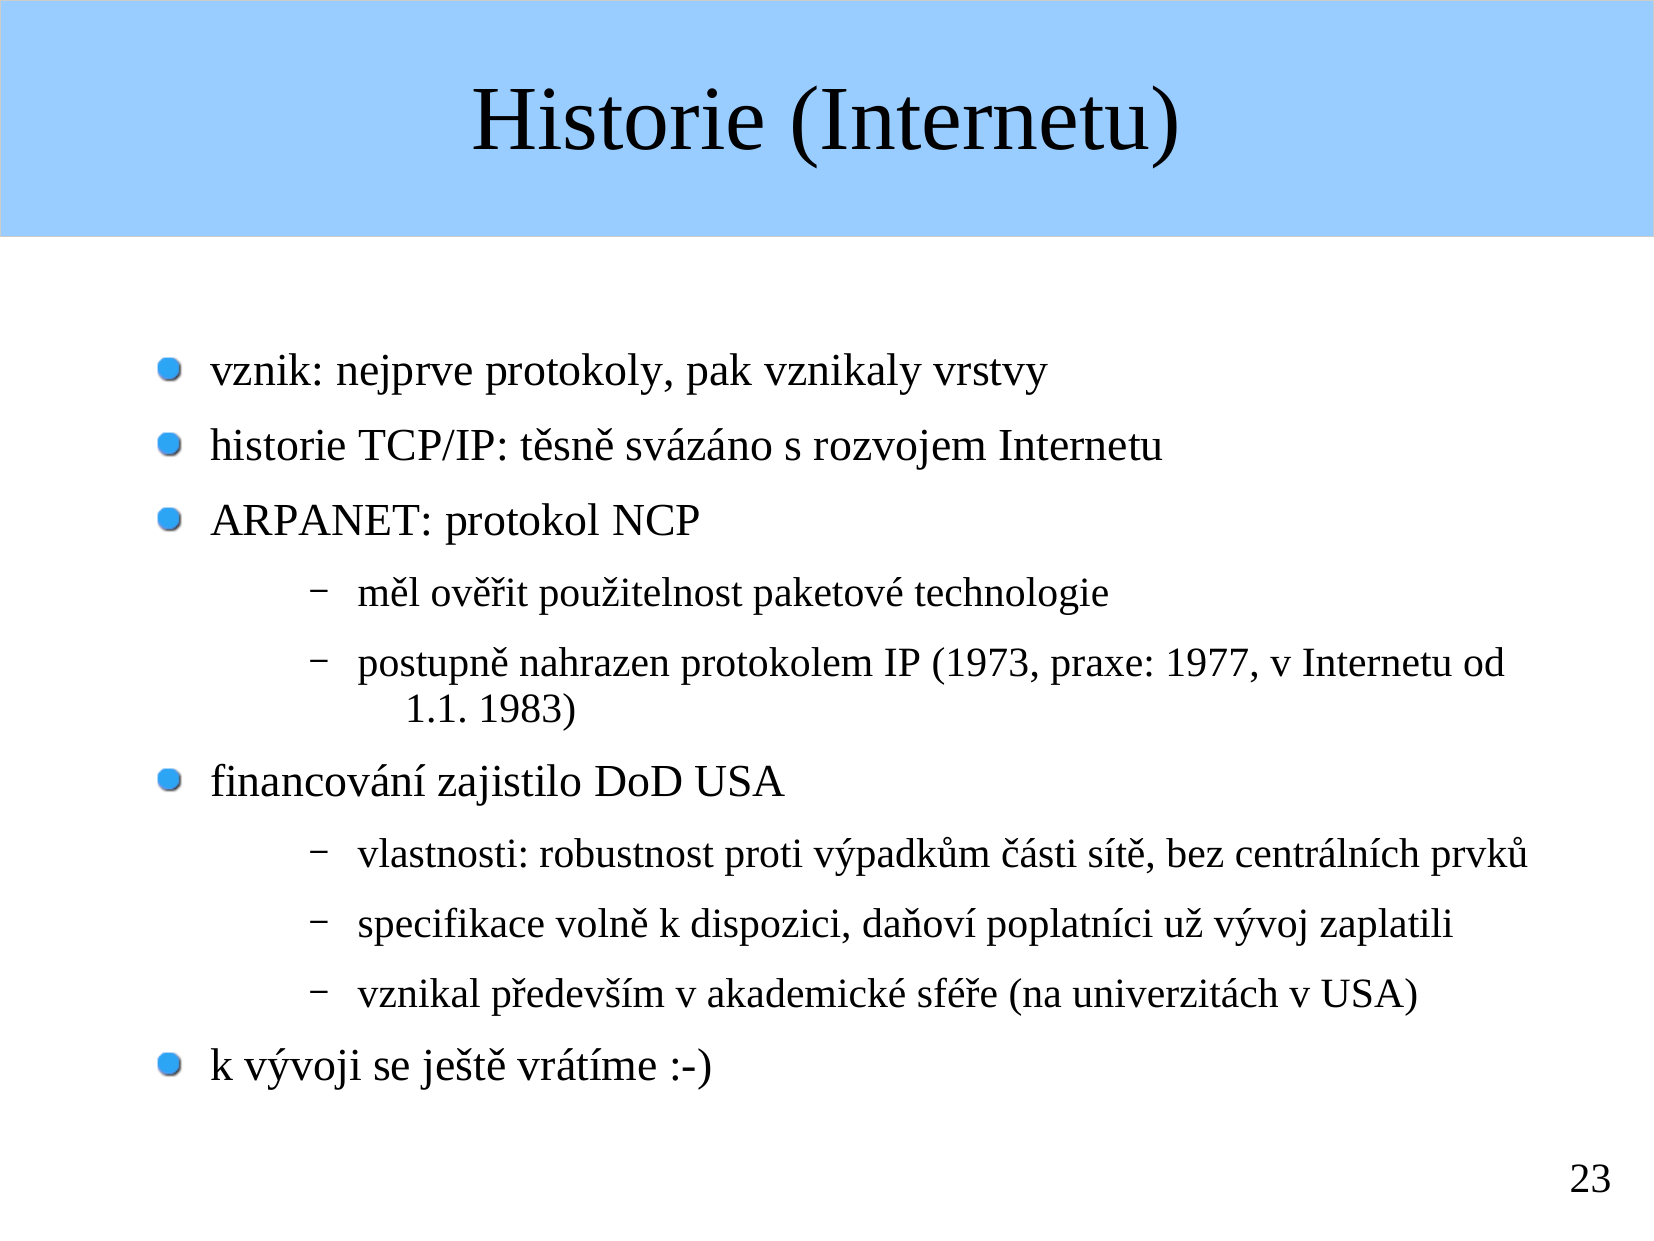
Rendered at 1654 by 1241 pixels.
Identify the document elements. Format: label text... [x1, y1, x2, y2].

list vznik: nejprve protokoly, pak vznikaly vrstvy historie TCP/IP: těsně svázáno s rozvojem Internetu ARPANET: protokol NCP měl ověřit použitelnost paketové technologie postupně nahrazen protokolem IP (1973, praxe: 1977, v Internetu od 1.1. 1983) financování zajistilo DoD USA vlastnosti: robustnost proti výpadkům části sítě, bez centrálních prvků specifikace volně k dispozici, daňoví poplatníci už vývoj zaplatili vznikal především v akademické sféře (na univerzitách v USA) k vývoji se ještě vrátíme :-) [121, 344, 1534, 1152]
title Historie (Internetu) [0, 0, 1654, 237]
